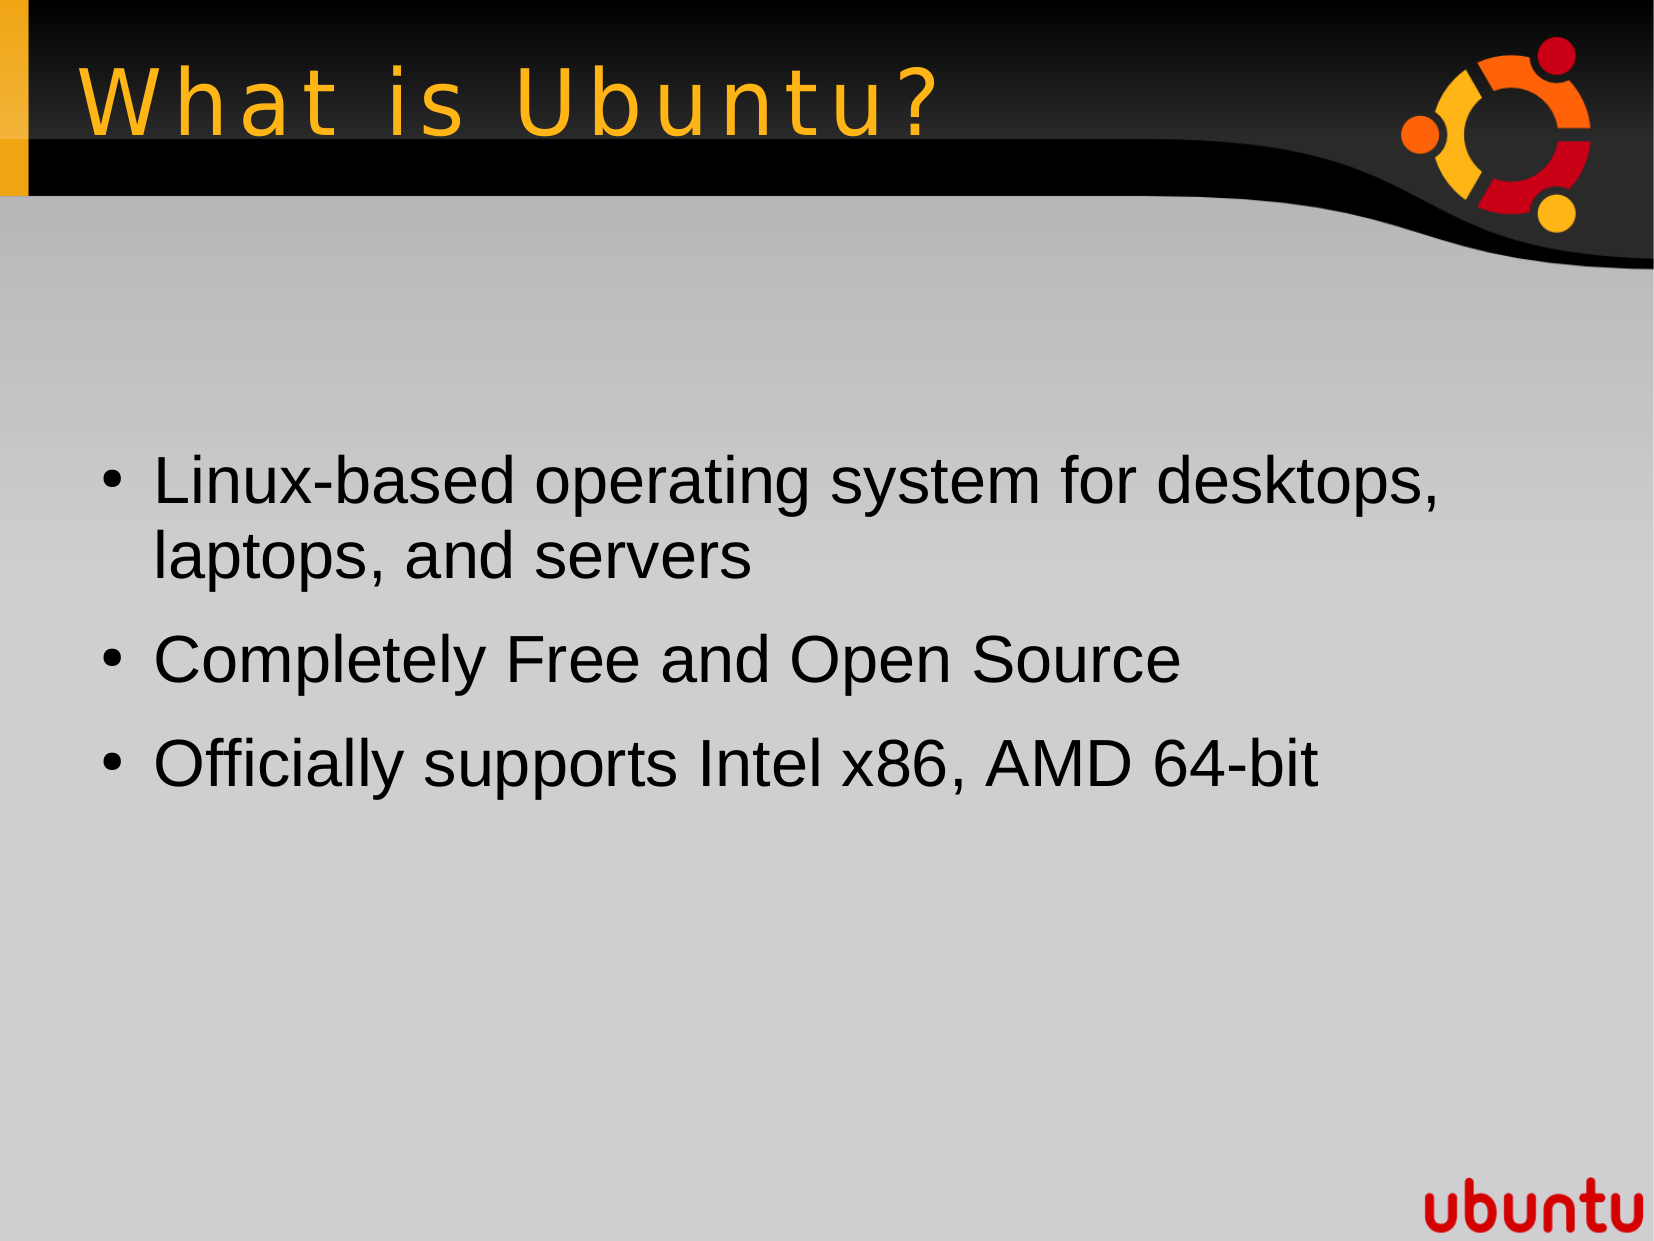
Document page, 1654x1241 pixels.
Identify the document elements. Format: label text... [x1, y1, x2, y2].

list Linux-based operating system for desktops, laptops, and servers Completely Free and Open Source Officially supports Intel x86, AMD 64-bit [82, 442, 1571, 1109]
title What is Ubuntu? [76, 0, 1300, 207]
picture [0, 0, 1654, 1241]
